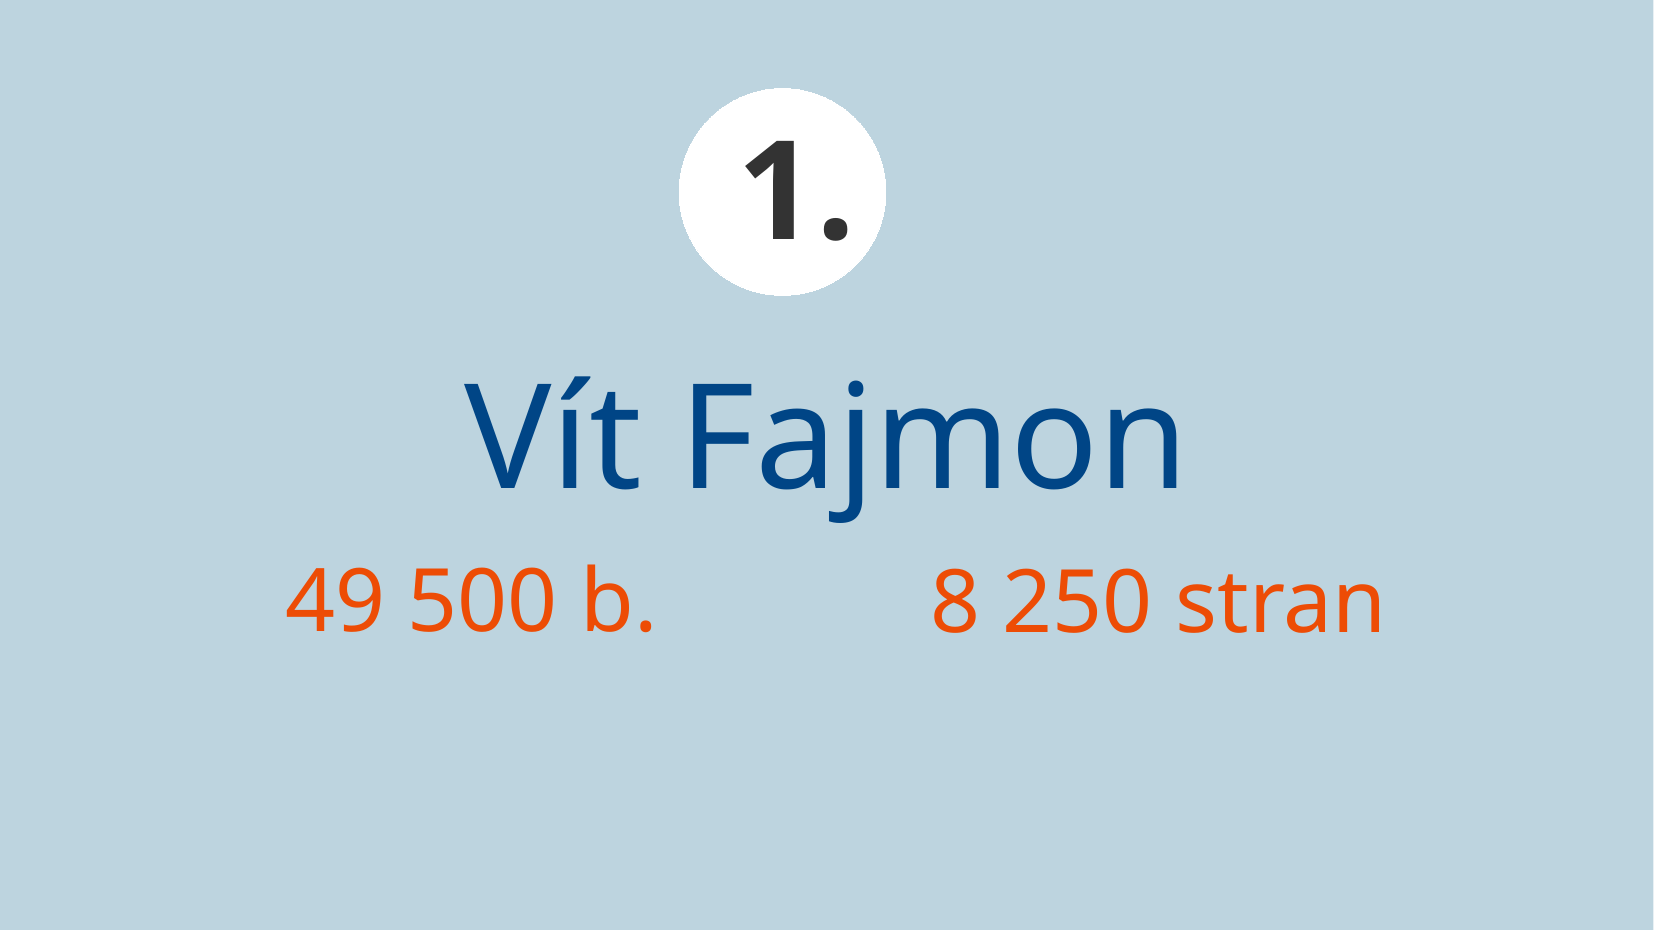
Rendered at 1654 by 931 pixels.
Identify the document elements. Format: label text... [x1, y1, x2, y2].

text_box 49 500 b. [200, 530, 673, 708]
text_box [749, 290, 816, 296]
subtitle Vít Fajmon [59, 333, 1595, 629]
text_box [679, 120, 708, 264]
text_box 1. [708, 82, 886, 290]
text_box 8 250 stran [915, 531, 1565, 709]
